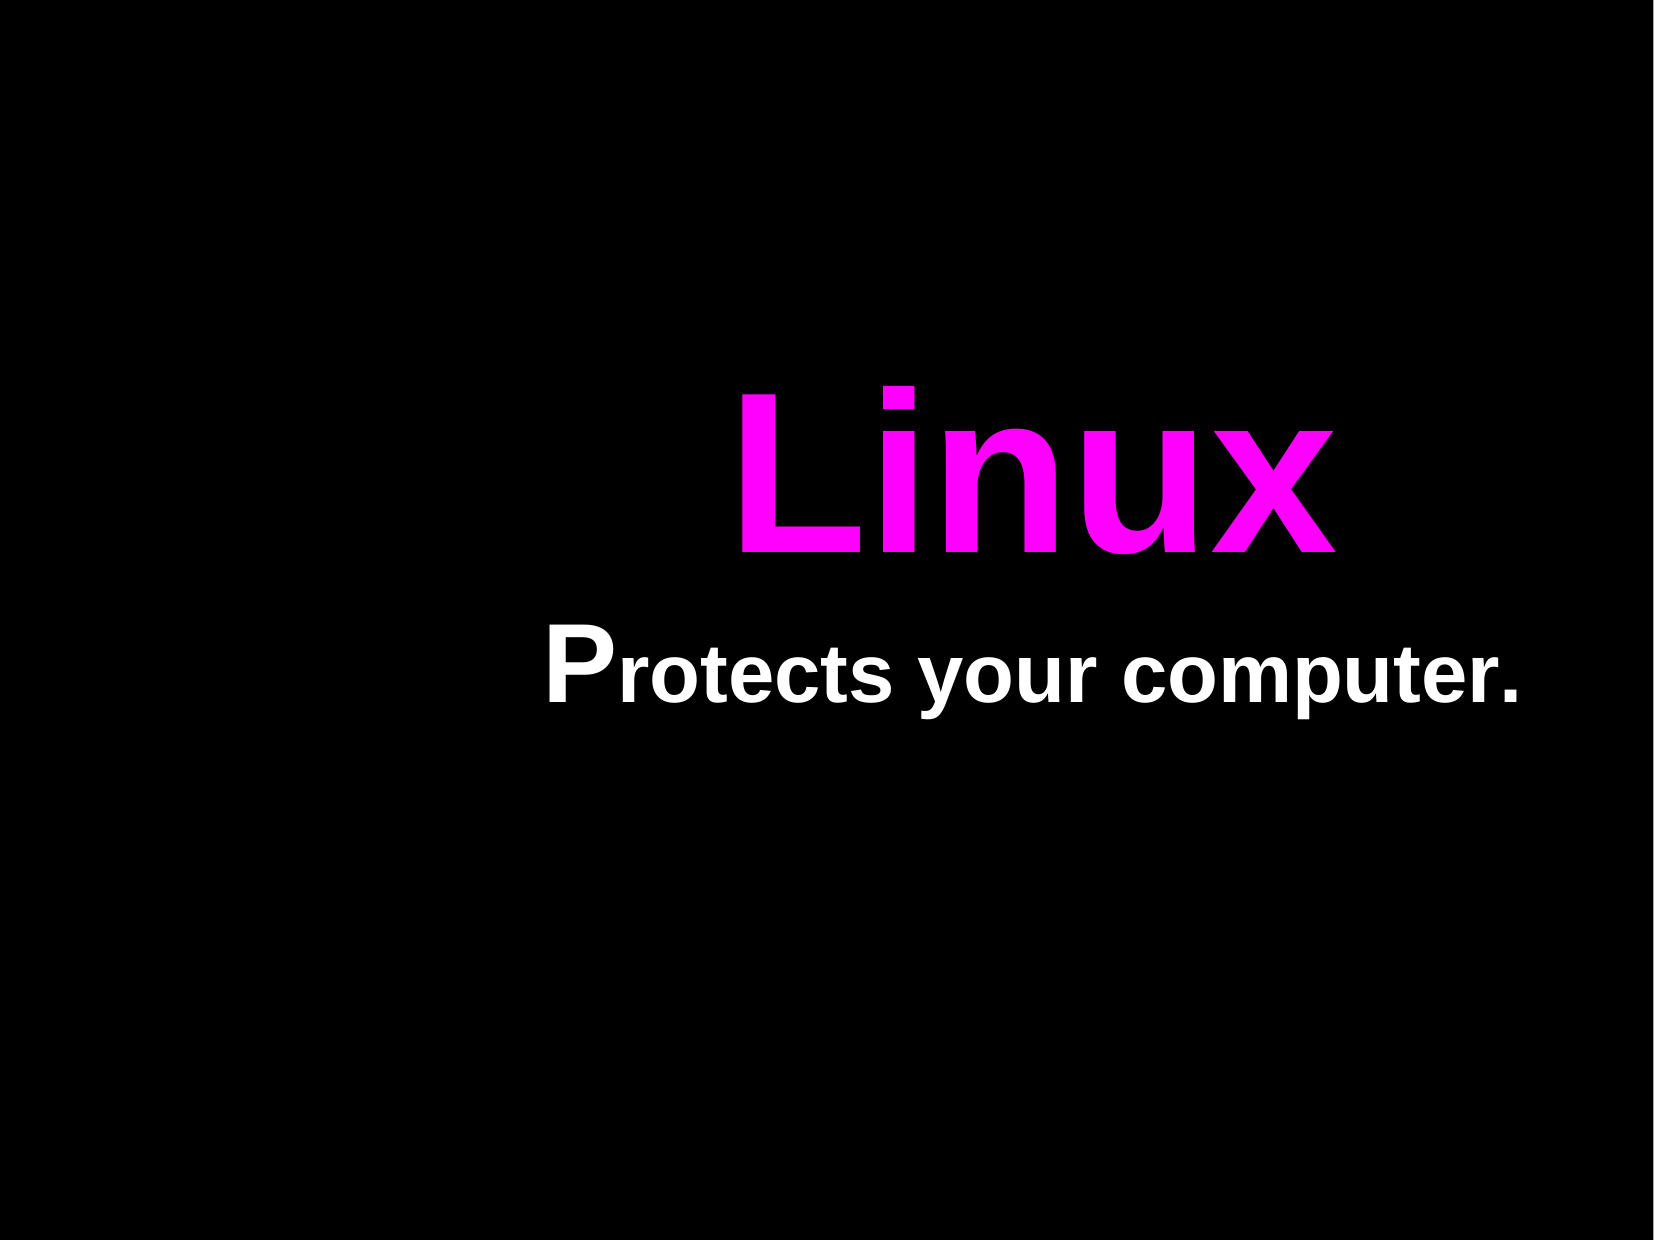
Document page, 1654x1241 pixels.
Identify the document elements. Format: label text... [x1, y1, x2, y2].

text_box Linux Protects your computer. [300, 337, 1654, 868]
